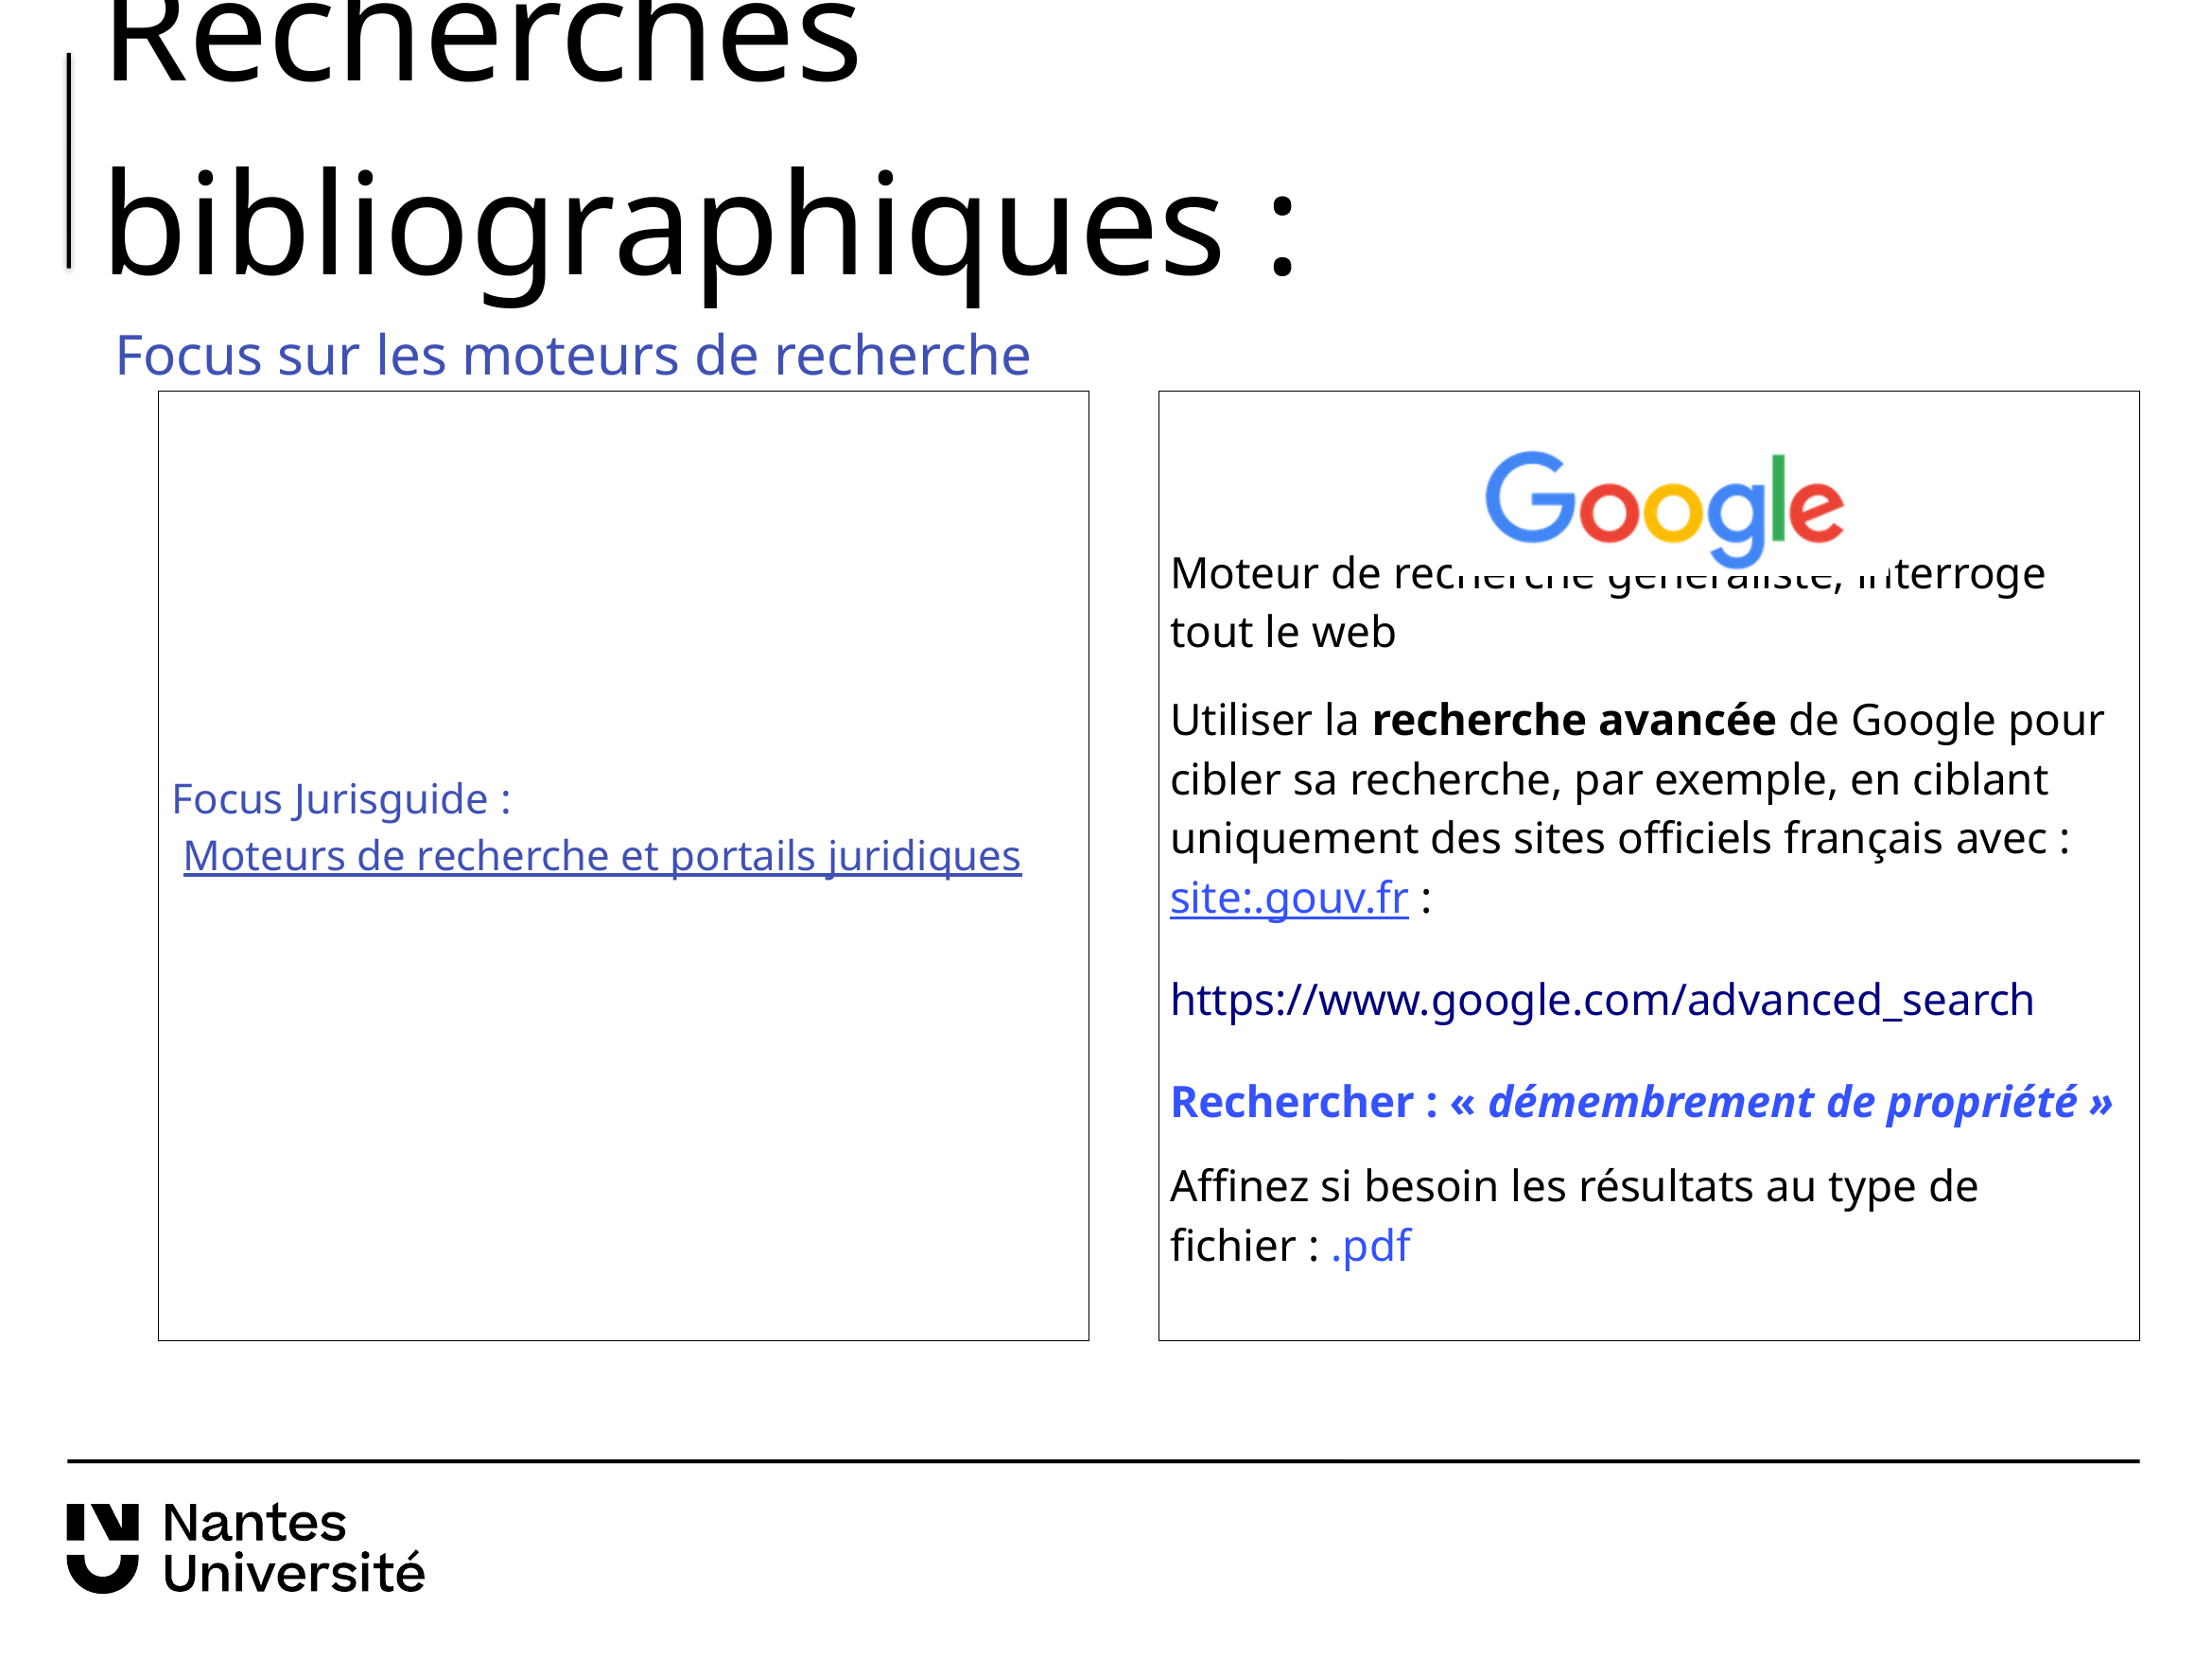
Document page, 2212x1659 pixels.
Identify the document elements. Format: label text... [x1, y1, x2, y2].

subtitle Moteur de recherche généraliste, interroge tout le web Utiliser la recherche avancée de Google pour cibler sa recherche, par exemple, en ciblant uniquement des sites officiels français avec : site:.gouv.fr : https://www.google.com/advanced_search Rechercher : « démembrement de propriété » Affinez si besoin les résultats au type de fichier : .pdf [1158, 391, 2140, 1341]
title Recherches bibliographiques : Focus sur les moteurs de recherche [100, 36, 2023, 285]
text_box Focus Jurisguide : Moteurs de recherche et portails juridiques [158, 391, 1089, 1341]
picture [1452, 426, 1889, 576]
